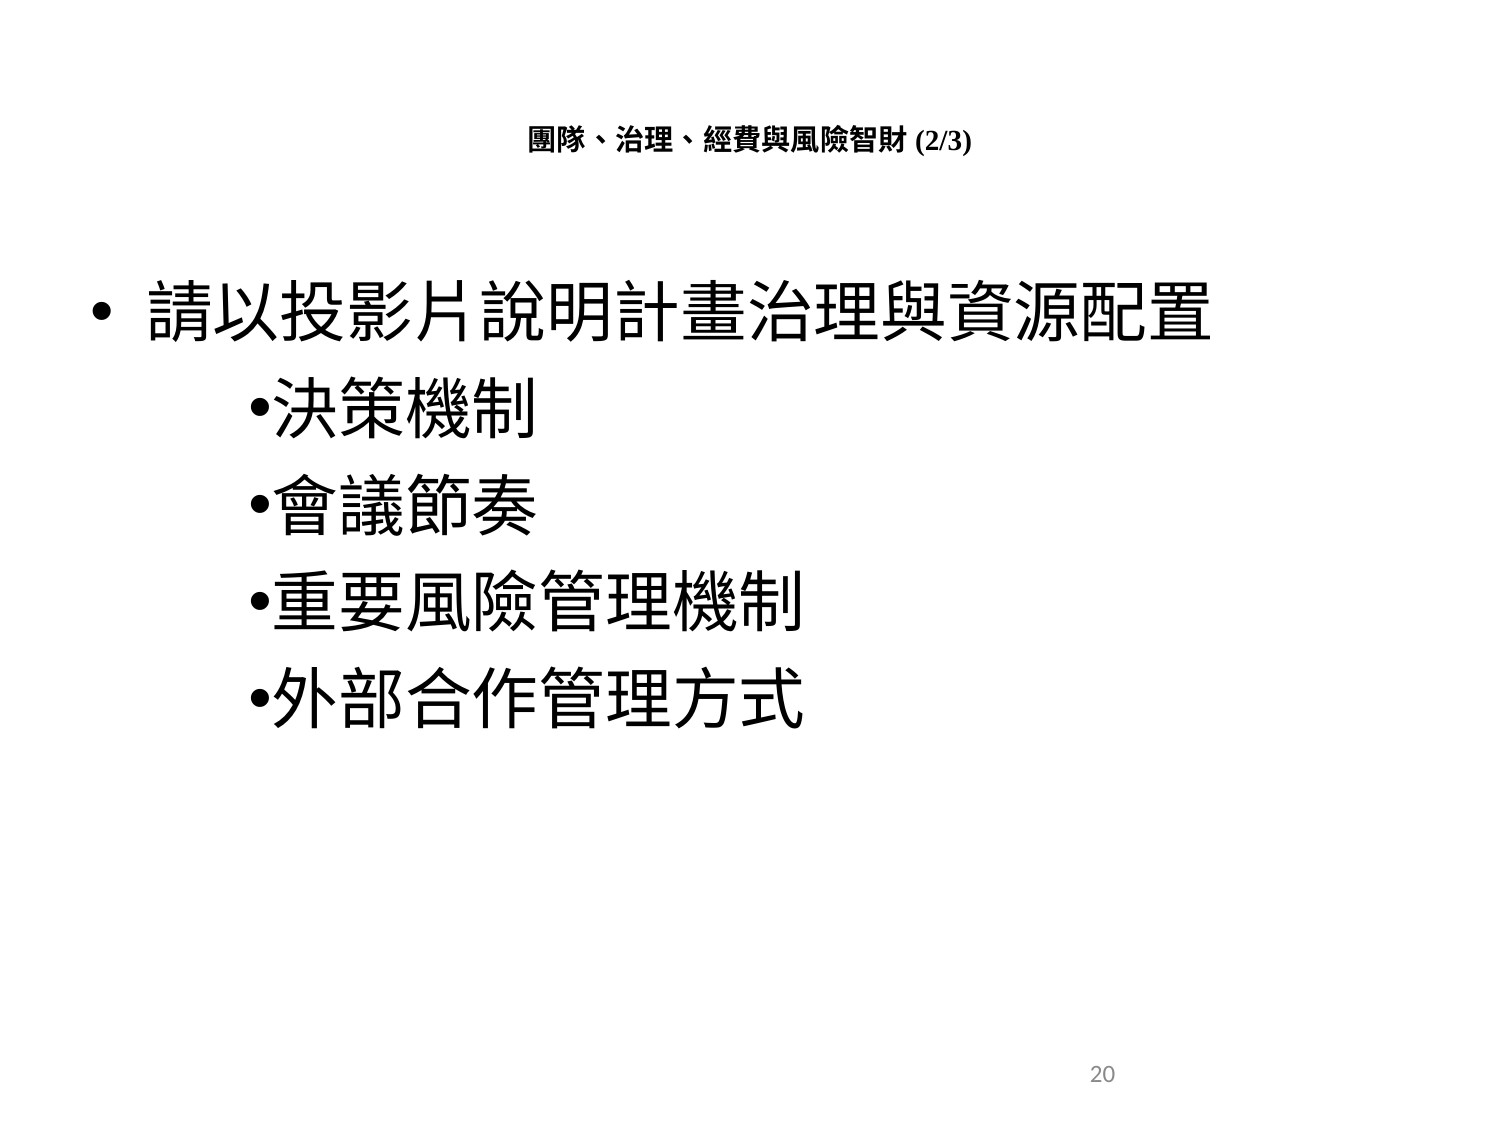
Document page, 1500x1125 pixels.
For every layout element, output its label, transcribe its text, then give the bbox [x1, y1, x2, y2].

list 請以投影片說明計畫治理與資源配置 決策機制 會議節奏 重要風險管理機制 外部合作管理方式 [75, 211, 1426, 1050]
text_box 20 [1074, 1042, 1426, 1103]
title 團隊、治理、經費與風險智財(2/3) [75, 45, 1426, 211]
